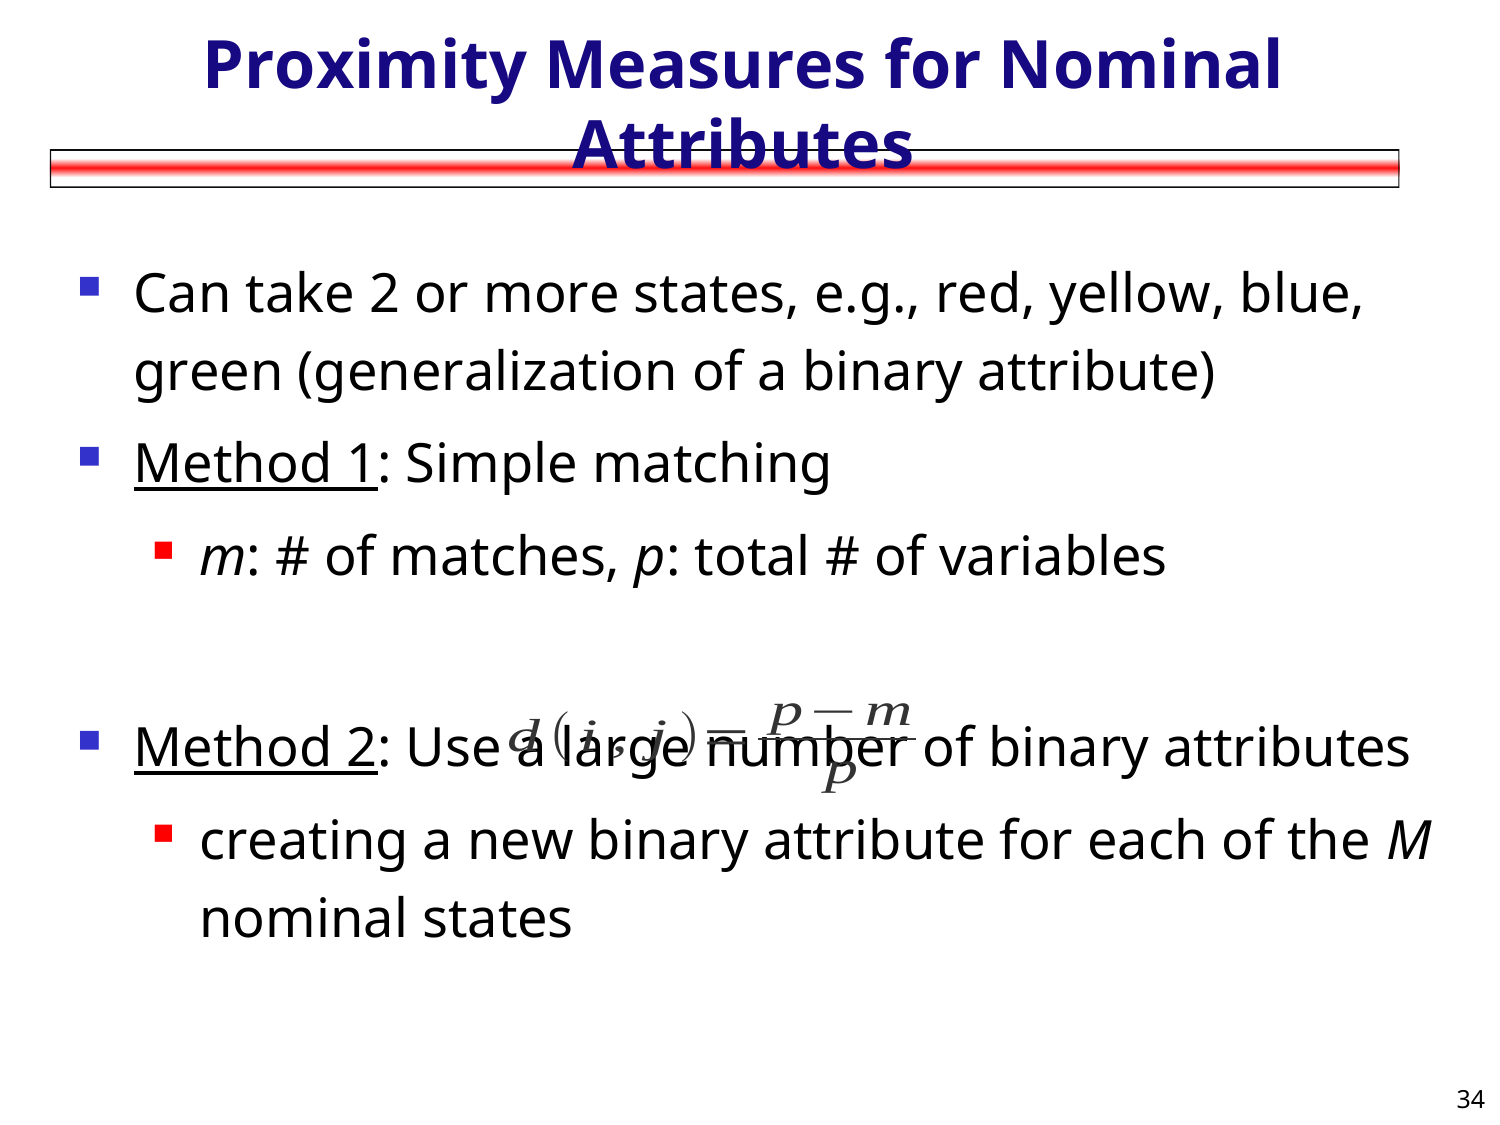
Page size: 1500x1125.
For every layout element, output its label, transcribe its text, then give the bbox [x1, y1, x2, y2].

list Can take 2 or more states, e.g., red, yellow, blue, green (generalization of a binary attribute) Method 1: Simple matching m: # of matches, p: total # of variables Method 2: Use a large number of binary attributes creating a new binary attribute for each of the M nominal states [62, 237, 1450, 1111]
text_box <number> [1187, 1062, 1500, 1125]
title Proximity Measures for Nominal Attributes [24, 14, 1463, 190]
chart [494, 684, 933, 794]
